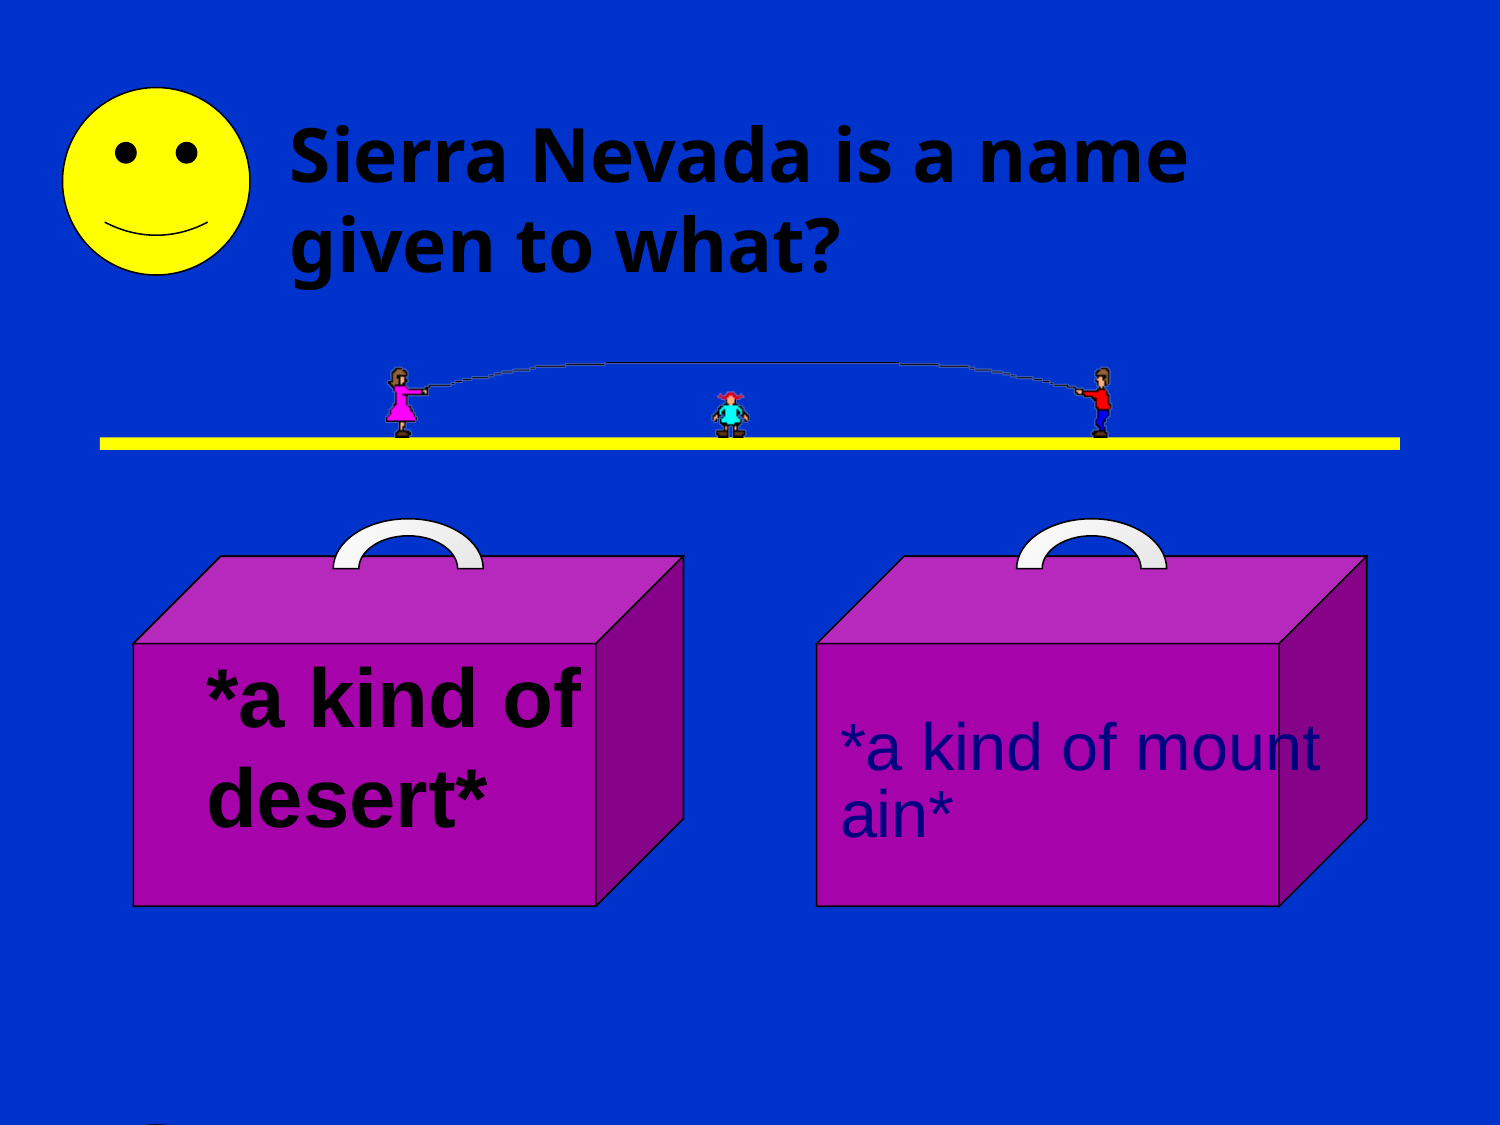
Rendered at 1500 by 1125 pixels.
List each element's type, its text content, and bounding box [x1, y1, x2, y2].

list *a kind of desert* [137, 587, 650, 900]
list *a kind of mountain* [825, 587, 1338, 900]
title Sierra Nevada is a name given to what? [275, 99, 1388, 288]
picture [384, 362, 1116, 438]
